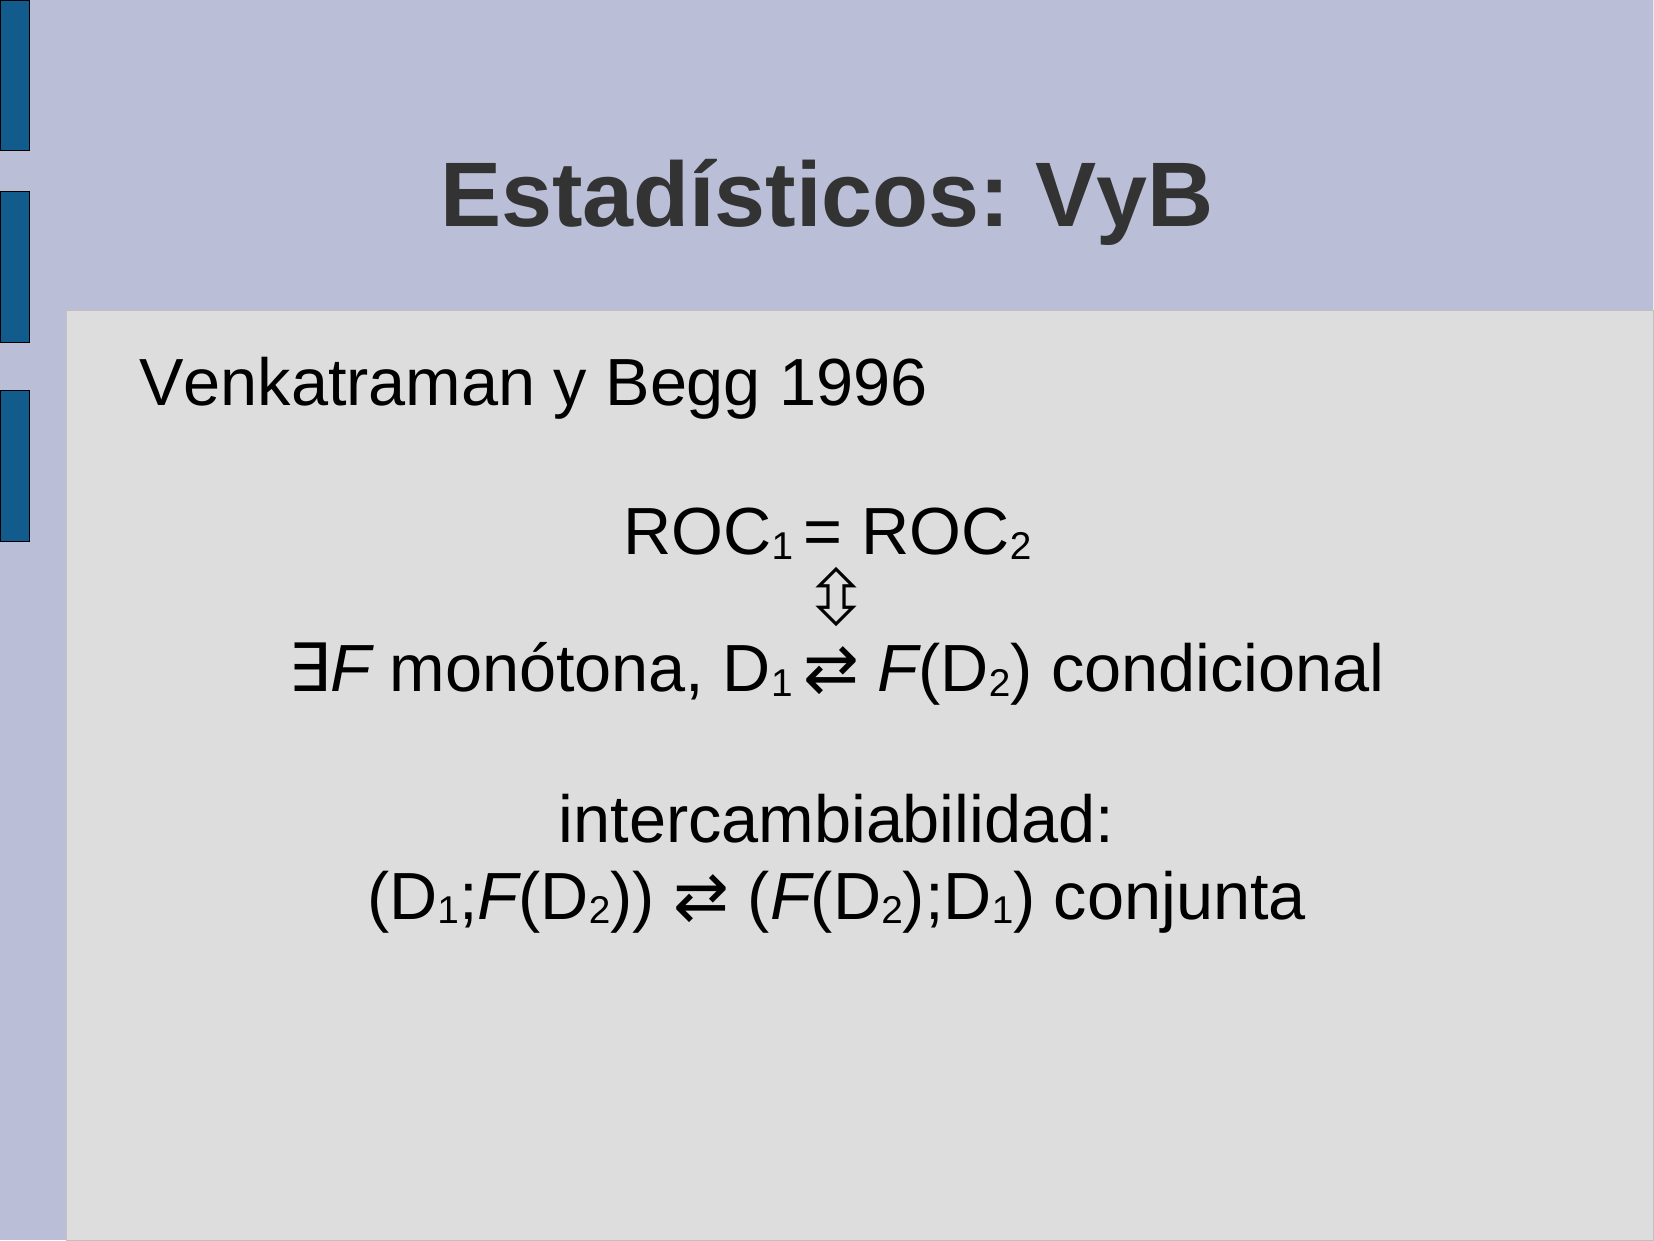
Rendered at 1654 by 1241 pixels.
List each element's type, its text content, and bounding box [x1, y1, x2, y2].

list Venkatraman y Begg 1996 ROC1 = ROC2  ∃F monótona, D1 ⇄ F(D2) condicional intercambiabilidad: (D1;F(D2)) ⇄ (F(D2);D1) conjunta [121, 344, 1534, 1127]
title Estadísticos: VyB [121, 91, 1534, 299]
